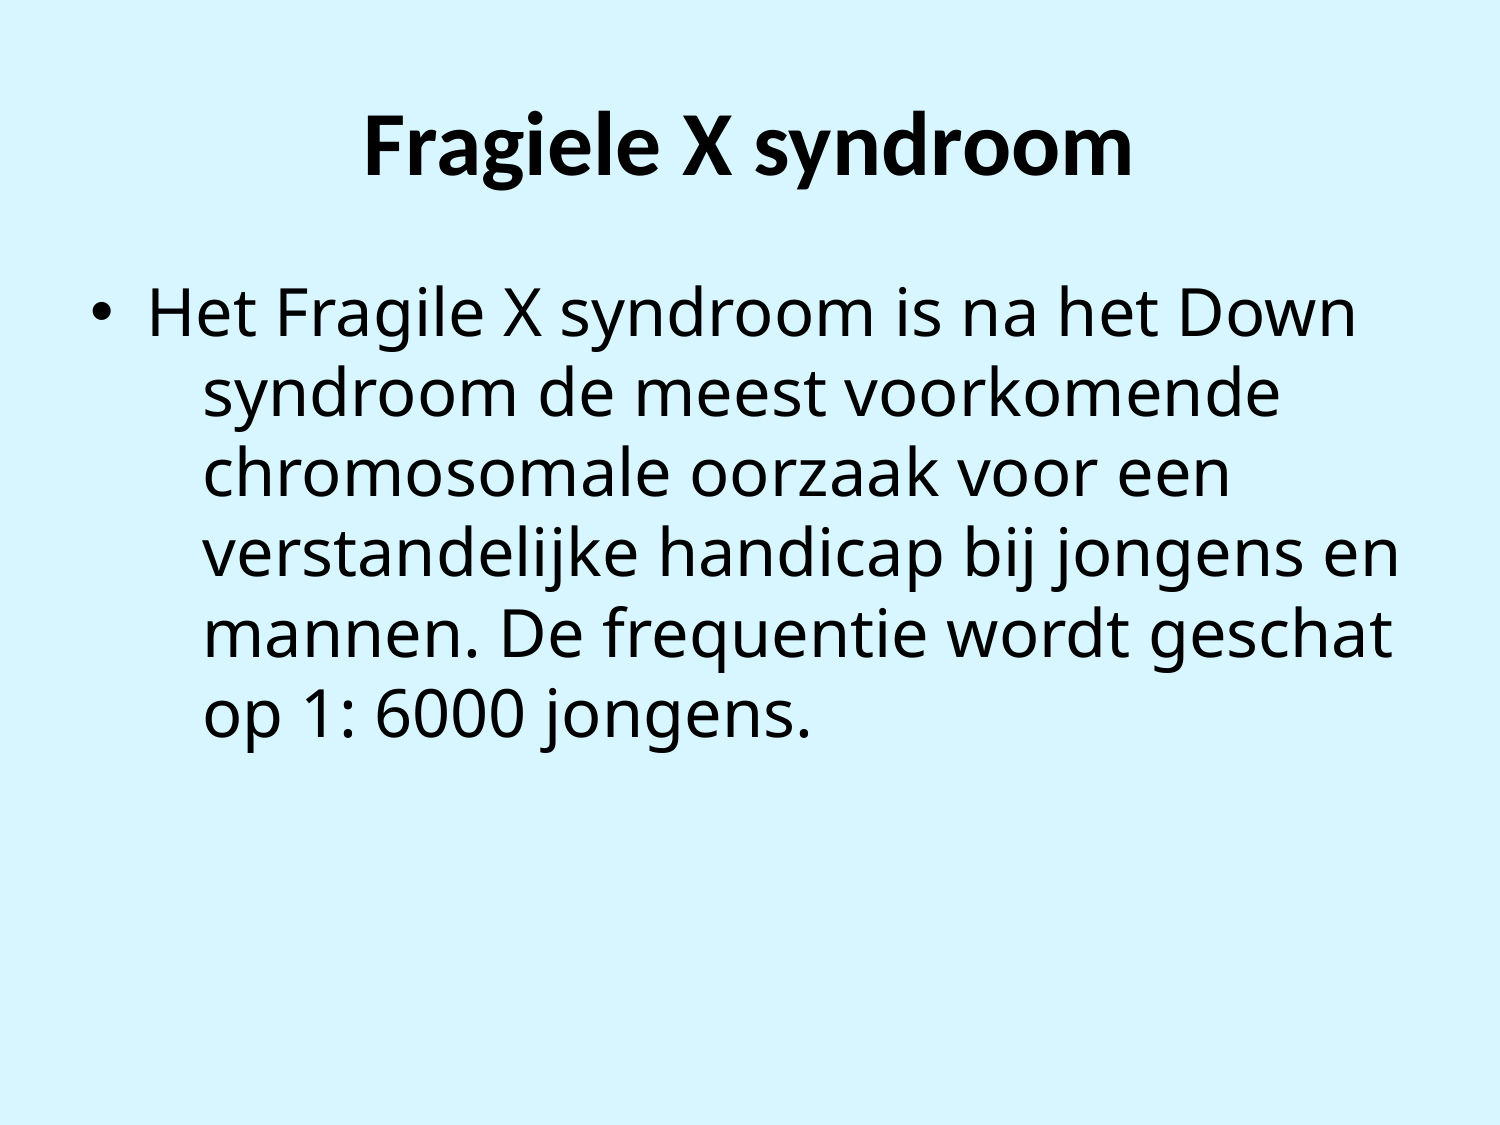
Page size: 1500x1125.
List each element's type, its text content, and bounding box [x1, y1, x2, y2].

list Het Fragile X syndroom is na het Down syndroom de meest voorkomende chromosomale oorzaak voor een verstandelijke handicap bij jongens en mannen. De frequentie wordt geschat op 1: 6000 jongens. [75, 262, 1426, 1005]
title Fragiele X syndroom [75, 45, 1426, 233]
